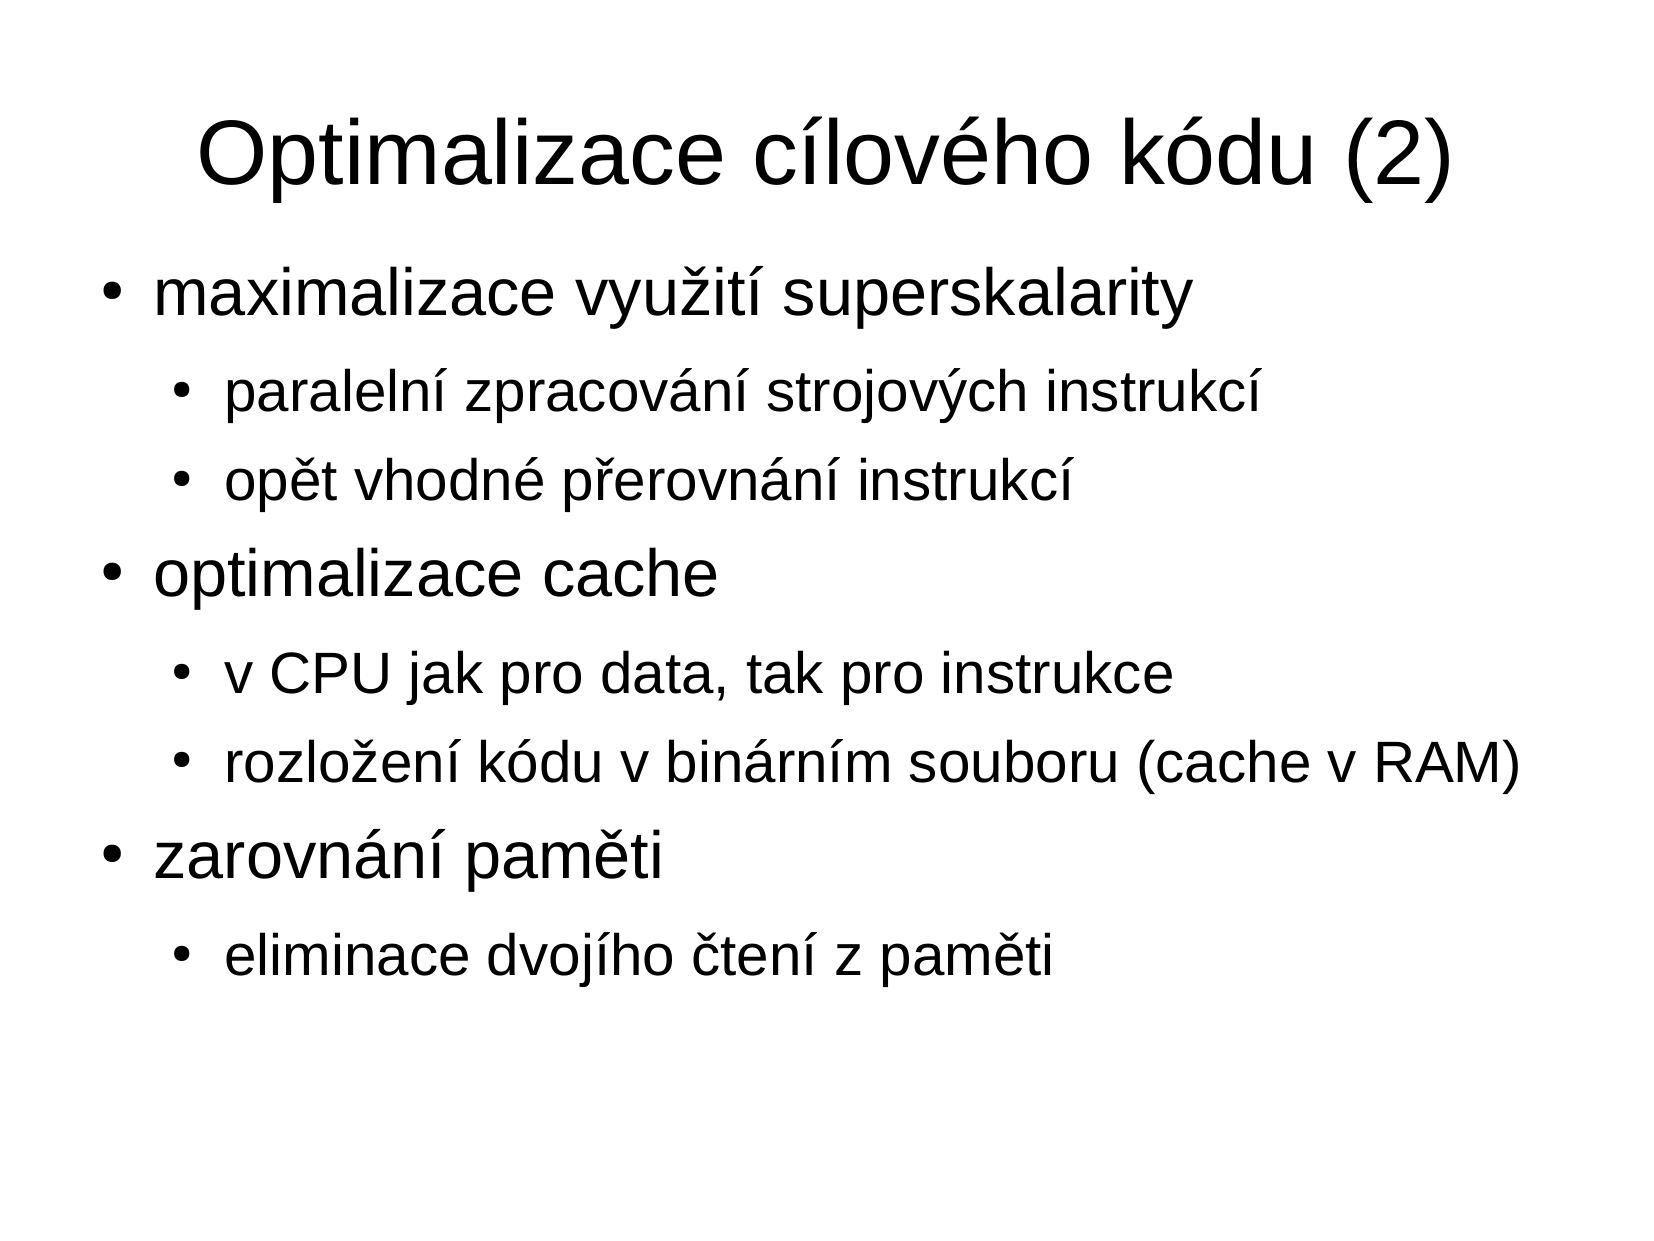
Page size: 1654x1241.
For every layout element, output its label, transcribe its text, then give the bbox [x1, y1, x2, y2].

title Optimalizace cílového kódu (2) [82, 56, 1571, 250]
list maximalizace využití superskalarity paralelní zpracování strojových instrukcí opět vhodné přerovnání instrukcí optimalizace cache v CPU jak pro data, tak pro instrukce rozložení kódu v binárním souboru (cache v RAM) zarovnání paměti eliminace dvojího čtení z paměti [82, 254, 1571, 1059]
